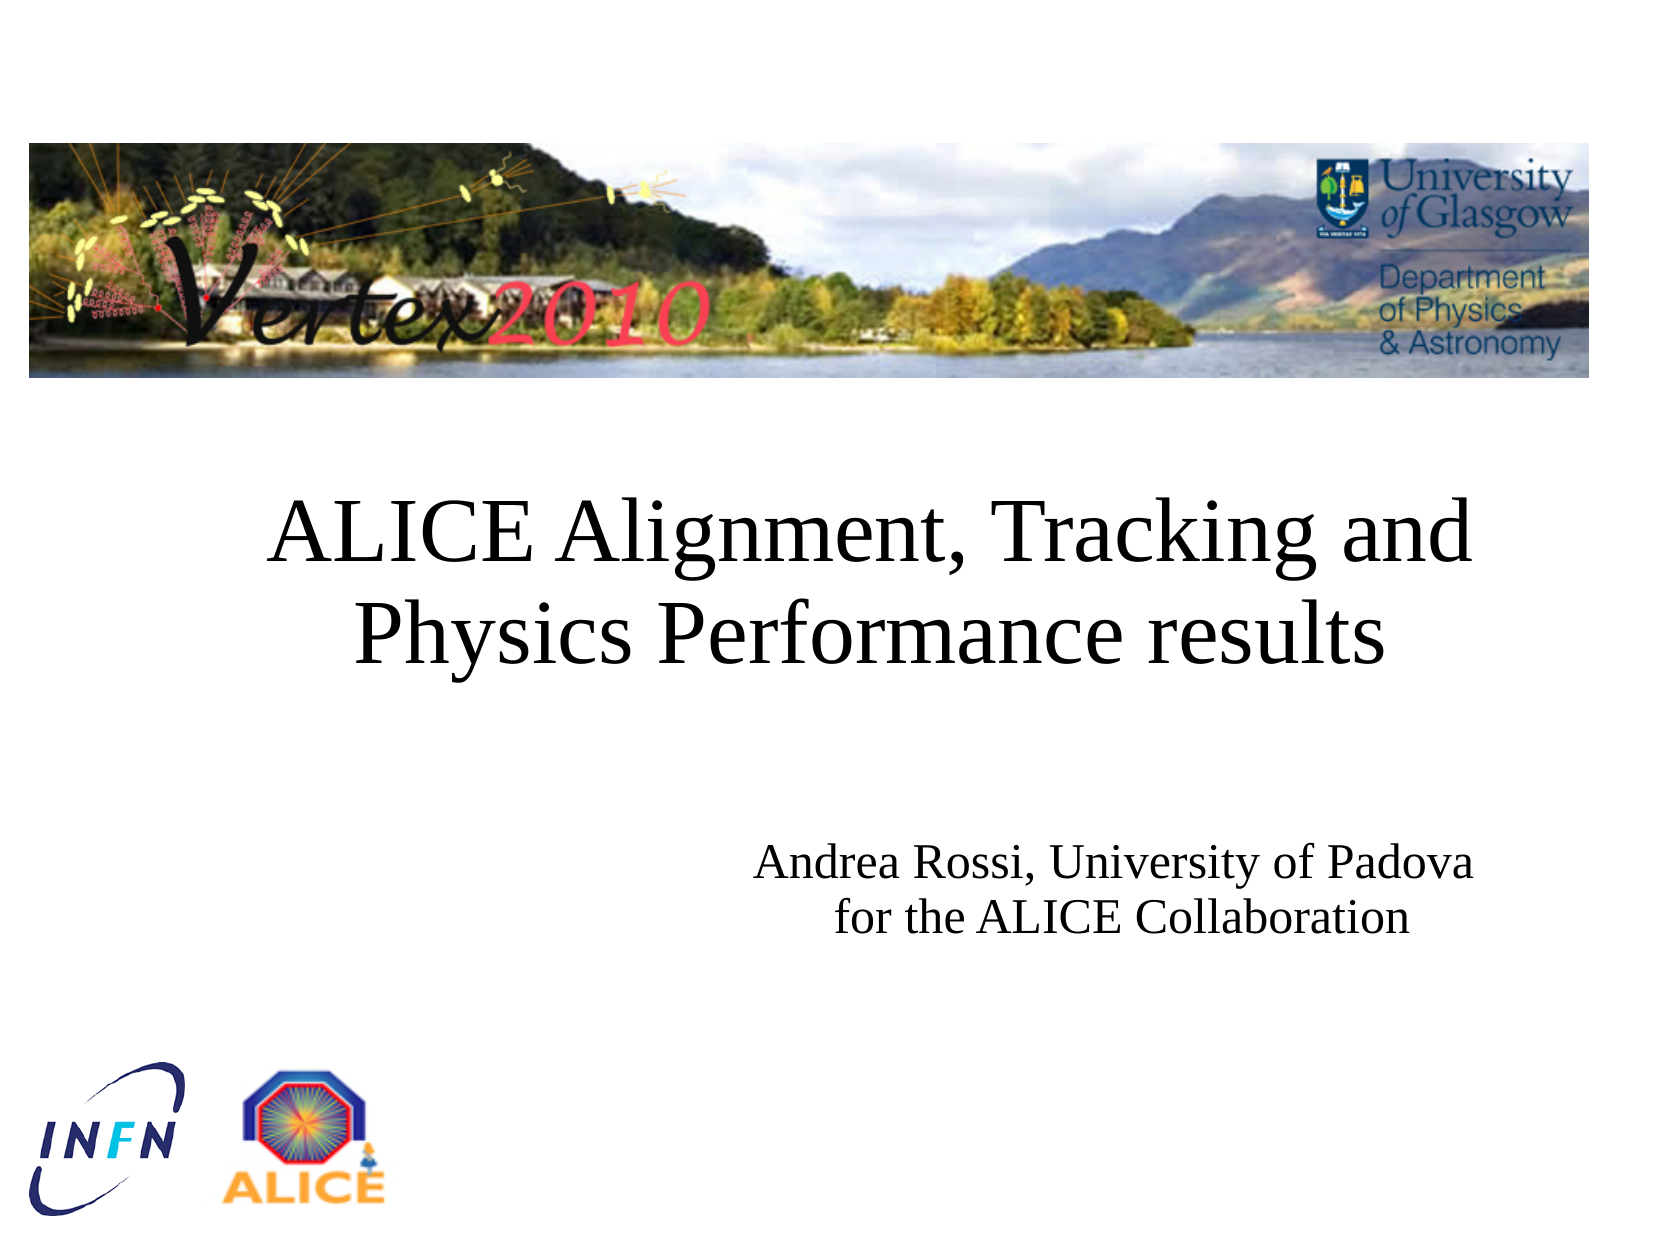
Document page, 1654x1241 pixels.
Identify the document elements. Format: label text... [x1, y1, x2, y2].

text_box Andrea Rossi, University of Padova for the ALICE Collaboration [738, 826, 1506, 981]
picture [206, 1062, 409, 1216]
text_box ALICE Alignment, Tracking and Physics Performance results [206, 472, 1536, 741]
picture [29, 143, 1589, 378]
picture [29, 1062, 185, 1216]
